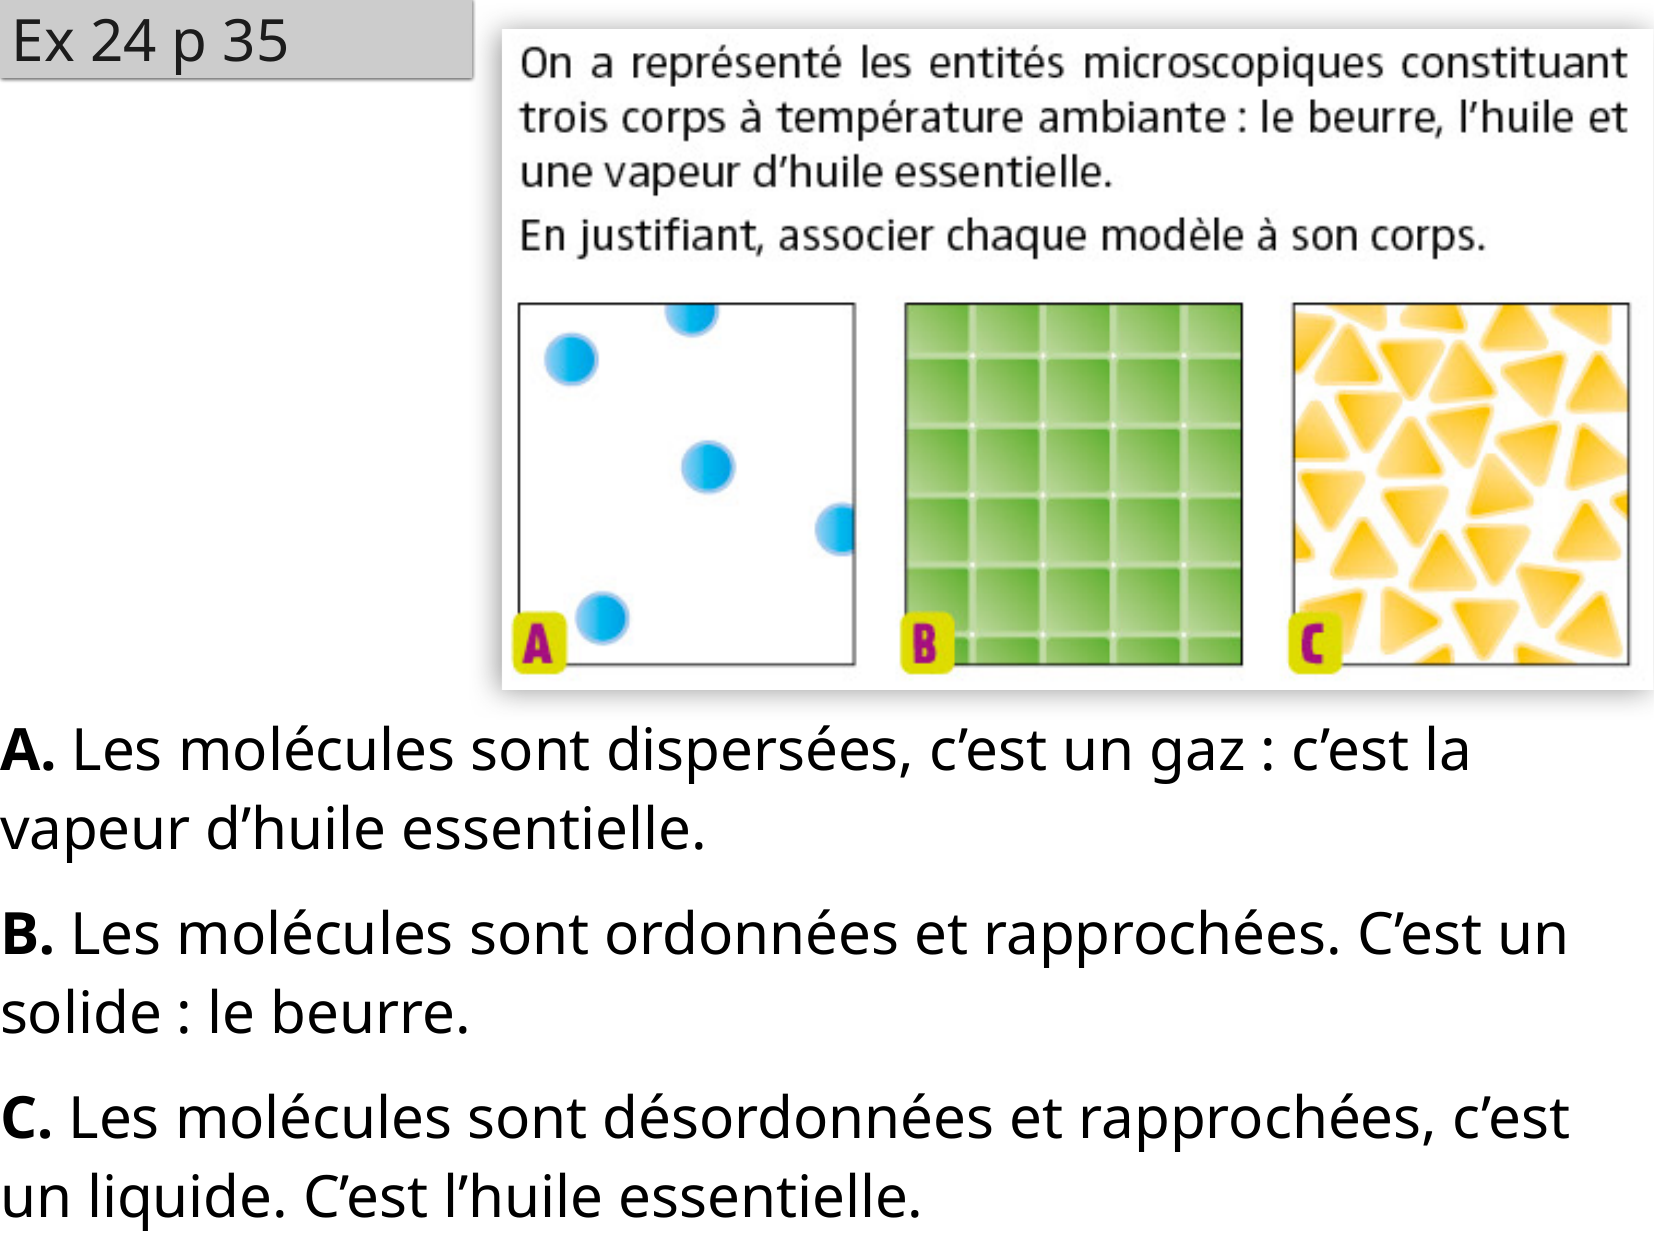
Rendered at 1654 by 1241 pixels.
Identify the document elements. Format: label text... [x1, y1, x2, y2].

picture [501, 29, 1654, 690]
list A. Les molécules sont dispersées, c’est un gaz : c’est la vapeur d’huile essentielle. B. Les molécules sont ordonnées et rapprochées. C’est un solide : le beurre. C. Les molécules sont désordonnées et rapprochées, c’est un liquide. C’est l’huile essentielle. [0, 78, 1654, 1241]
title Ex 24 p 35 [0, 0, 473, 78]
